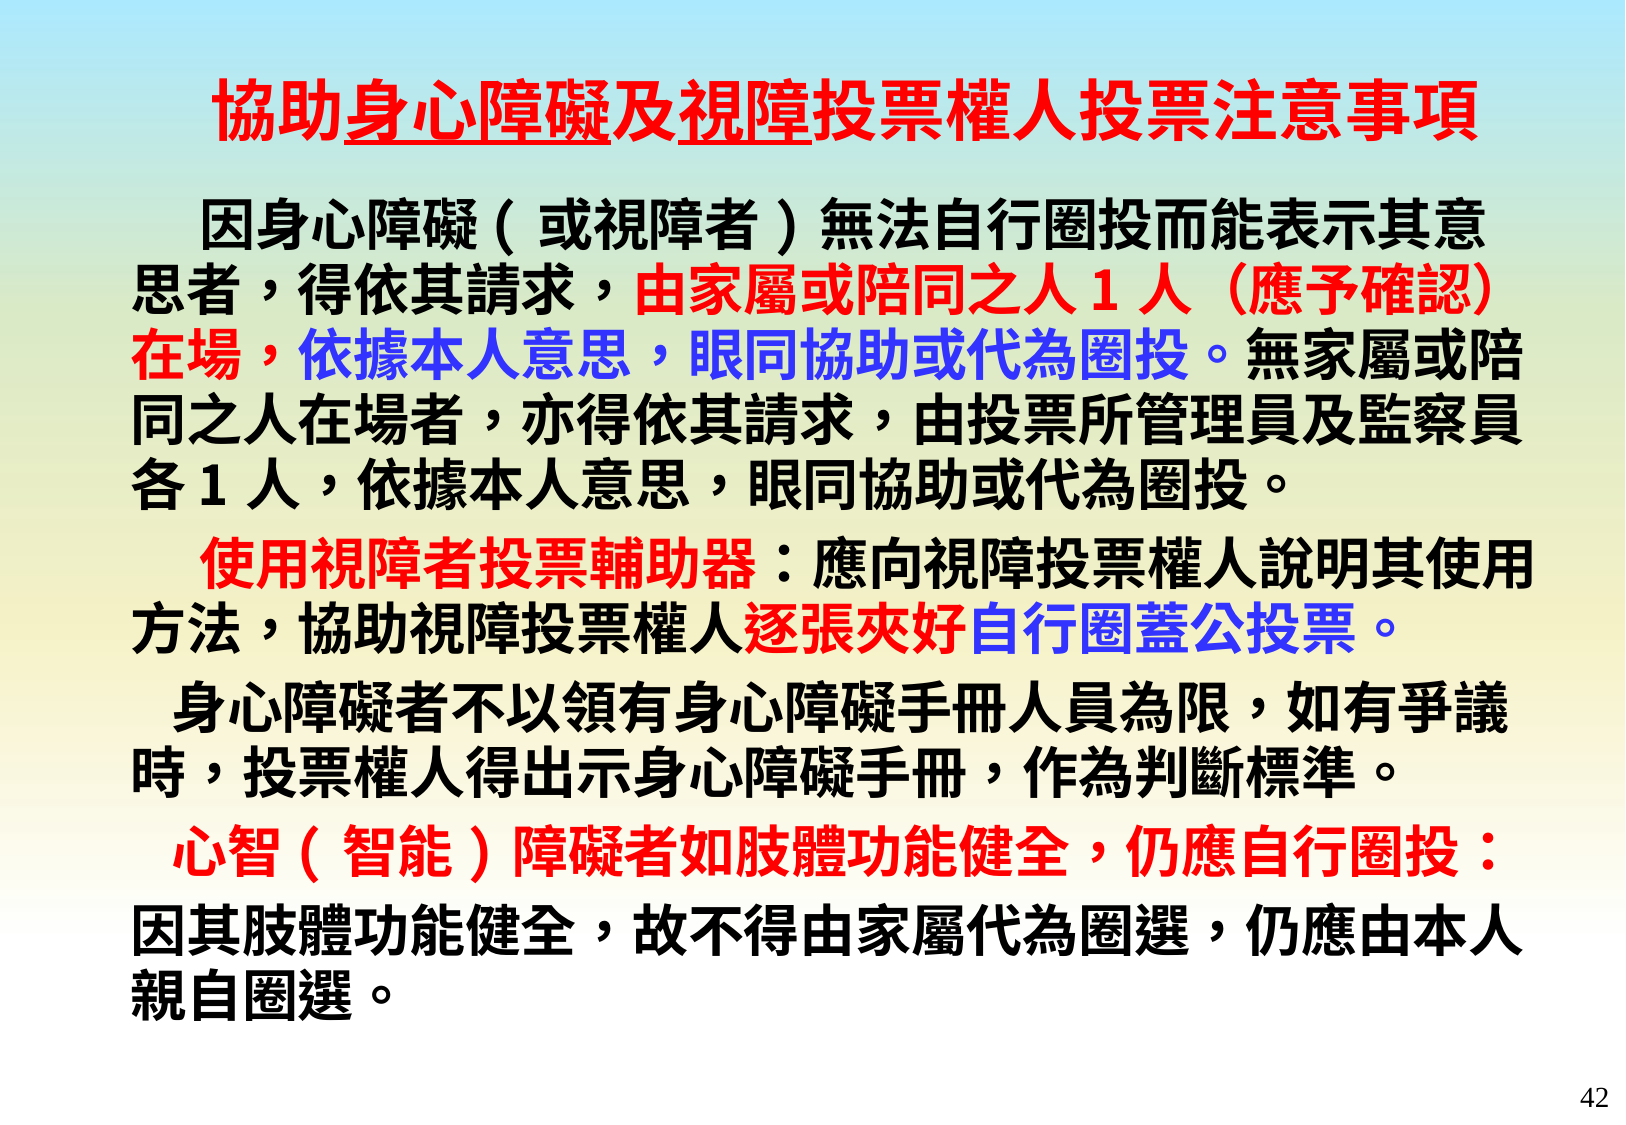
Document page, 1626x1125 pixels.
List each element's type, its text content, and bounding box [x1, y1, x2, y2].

text_box 42 [1285, 1070, 1625, 1125]
list 因身心障礙(或視障者)無法自行圈投而能表示其意思者，得依其請求，由家屬或陪同之人1人（應予確認）在場，依據本人意思，眼同協助或代為圈投。無家屬或陪同之人在場者，亦得依其請求，由投票所管理員及監察員各1人，依據本人意思，眼同協助或代為圈投。 使用視障者投票輔助器：應向視障投票權人說明其使用方法，協助視障投票權人逐張夾好自行圈蓋公投票。 身心障礙者不以領有身心障礙手冊人員為限，如有爭議時，投票權人得出示身心障礙手冊，作為判斷標準。 心智(智能)障礙者如肢體功能健全，仍應自行圈投： 因其肢體功能健全，故不得由家屬代為圈選，仍應由本人親自圈選。 [115, 184, 1557, 1083]
picture [0, 0, 1626, 1125]
title 協助身心障礙及視障投票權人投票注意事項 [174, 66, 1516, 151]
